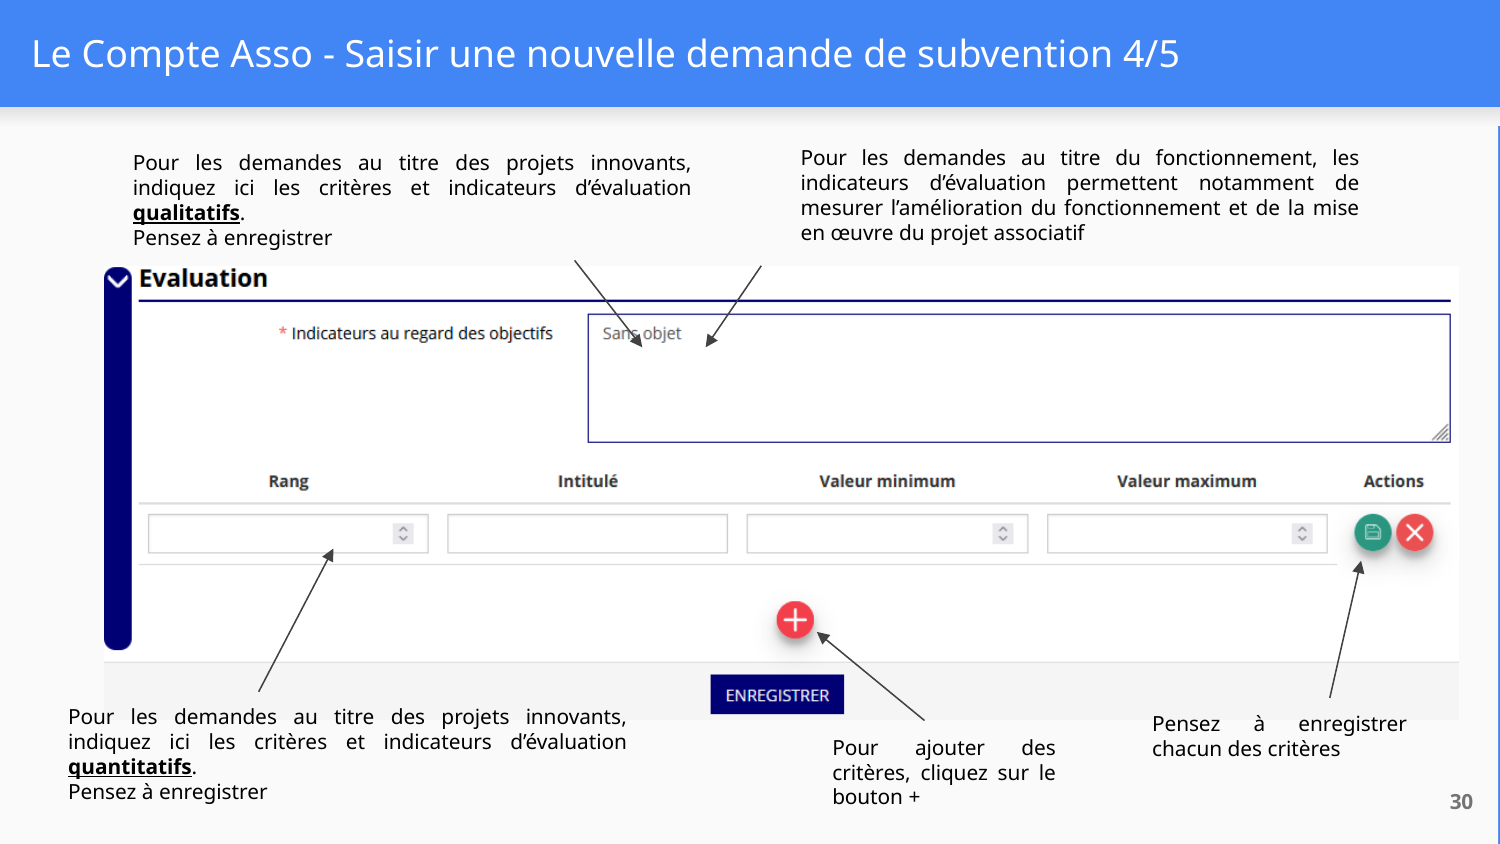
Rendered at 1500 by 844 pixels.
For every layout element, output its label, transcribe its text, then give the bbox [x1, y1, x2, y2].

text_box Pour les demandes au titre du fonctionnement, les indicateurs d’évaluation permettent notamment de mesurer l’amélioration du fonctionnement et de la mise en œuvre du projet associatif [785, 130, 1375, 262]
text_box Pour les demandes au titre des projets innovants, indiquez ici les critères et indicateurs d’évaluation qualitatifs. Pensez à enregistrer [117, 134, 707, 266]
title Le Compte Asso - Saisir une nouvelle demande de subvention 4/5 [16, 2, 1464, 102]
text_box Pensez à enregistrer chacun des critères [1137, 695, 1422, 827]
slide_number <numéro> [1398, 770, 1489, 835]
text_box Pour les demandes au titre des projets innovants, indiquez ici les critères et indicateurs d’évaluation quantitatifs. Pensez à enregistrer [53, 688, 642, 820]
picture [104, 266, 1459, 720]
text_box Pour ajouter des critères, cliquez sur le bouton + [817, 719, 1071, 844]
